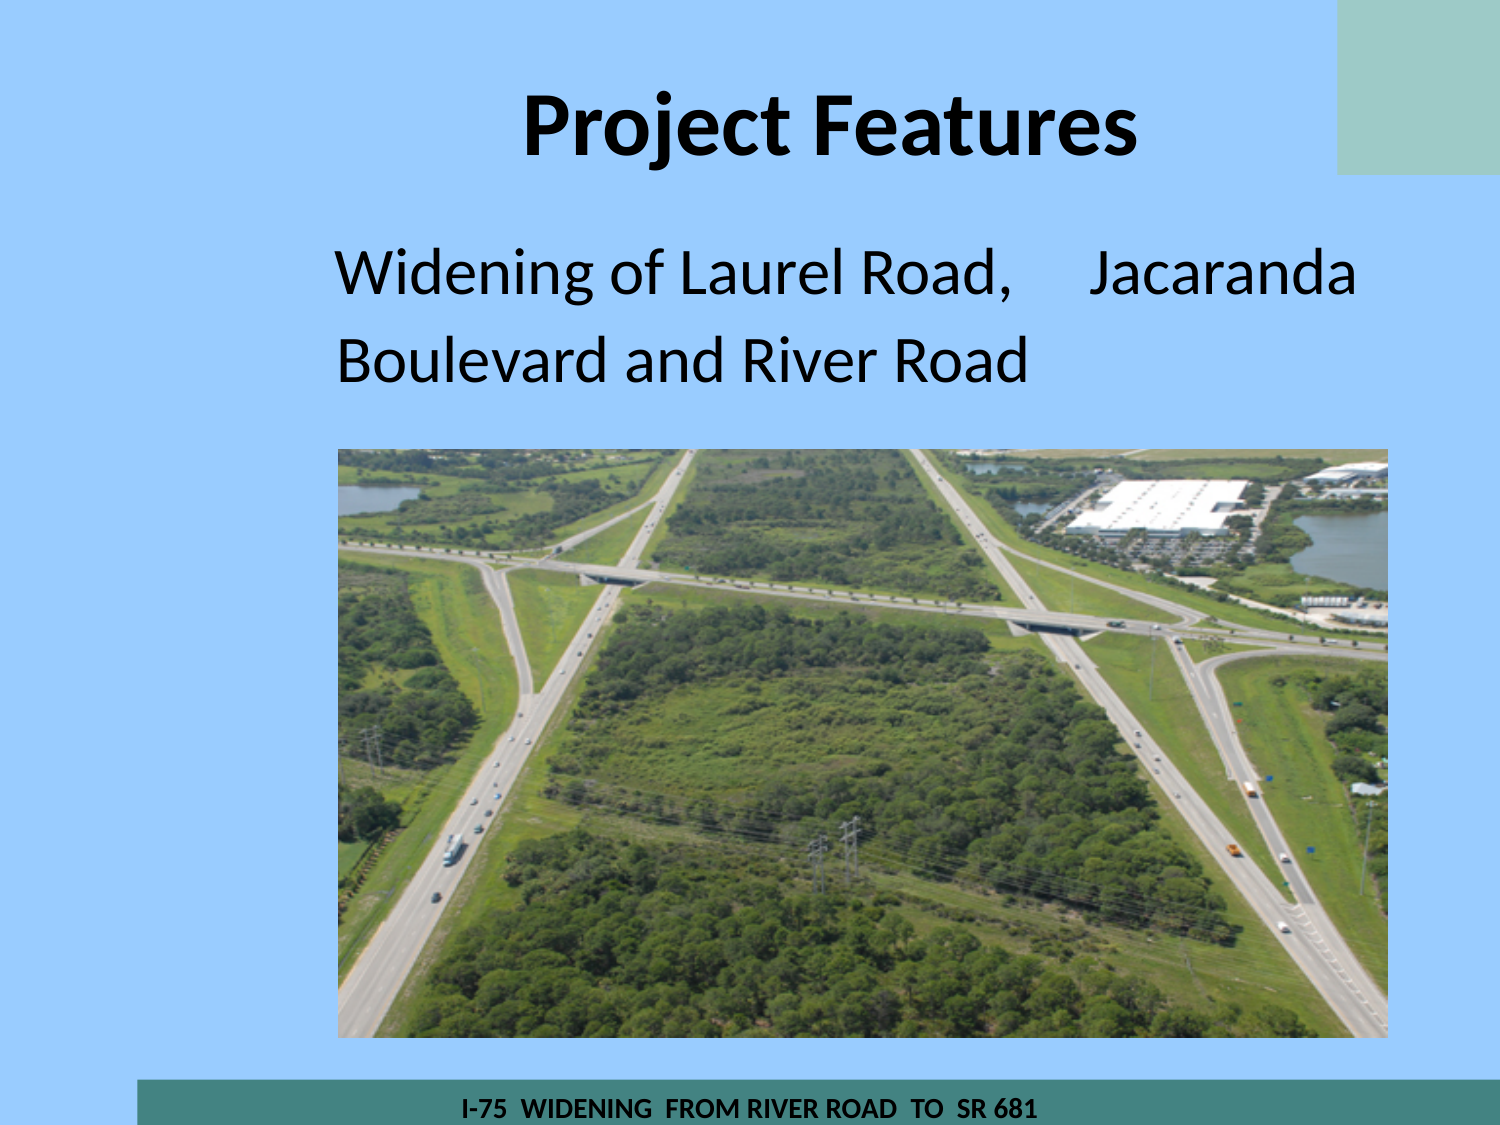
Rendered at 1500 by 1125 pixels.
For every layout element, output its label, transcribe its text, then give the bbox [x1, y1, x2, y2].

text_box I-75 WIDENING FROM RIVER ROAD TO S.R. 681 [0, 1074, 1500, 1081]
text_box I-75 WIDENING FROM RIVER ROAD TO SR 681 [0, 1081, 1500, 1125]
text_box Widening of Laurel Road, Jacaranda Boulevard and River Road [275, 212, 1375, 413]
picture [338, 449, 1388, 1038]
text_box Project Features [237, 24, 1425, 213]
